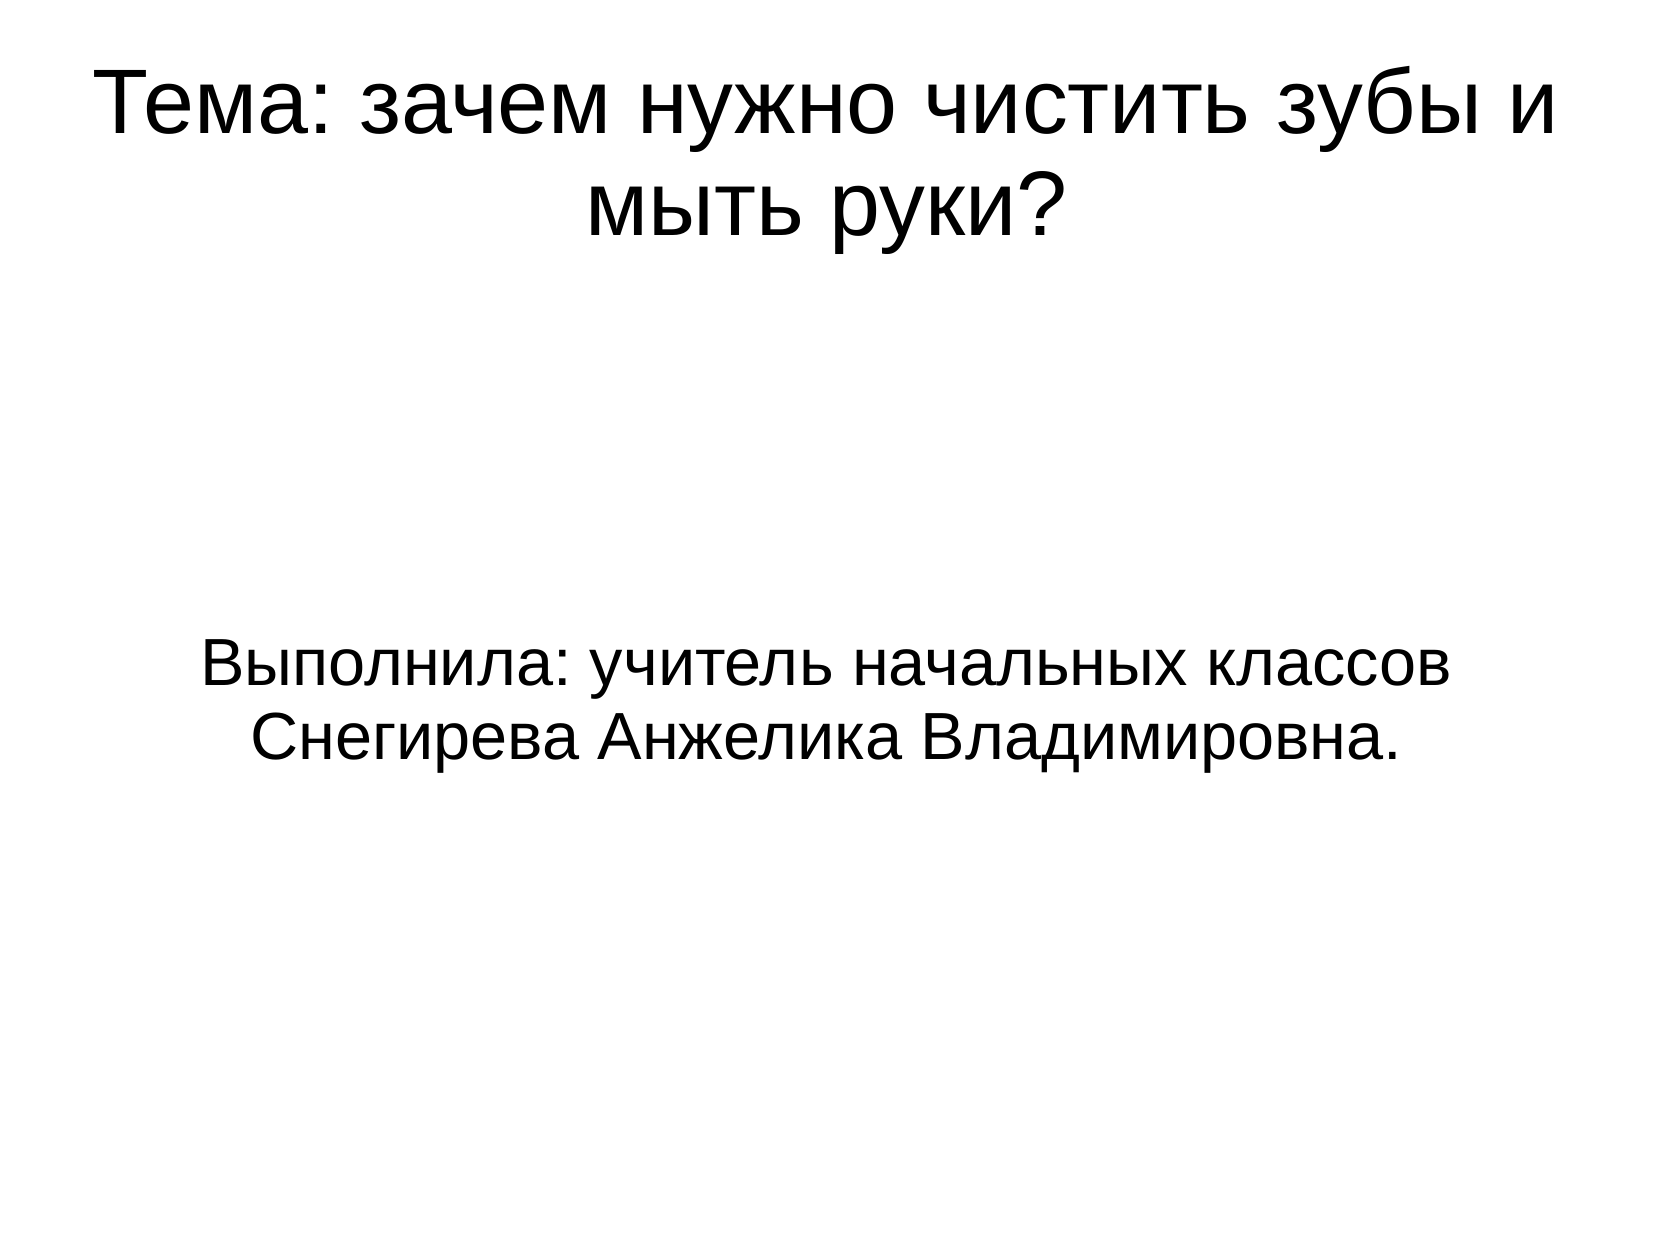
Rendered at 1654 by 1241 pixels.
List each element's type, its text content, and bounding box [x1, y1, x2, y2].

title Тема: зачем нужно чистить зубы и мыть руки? [82, 50, 1571, 256]
subtitle Выполнила: учитель начальных классов Снегирева Анжелика Владимировна. [82, 297, 1571, 1102]
